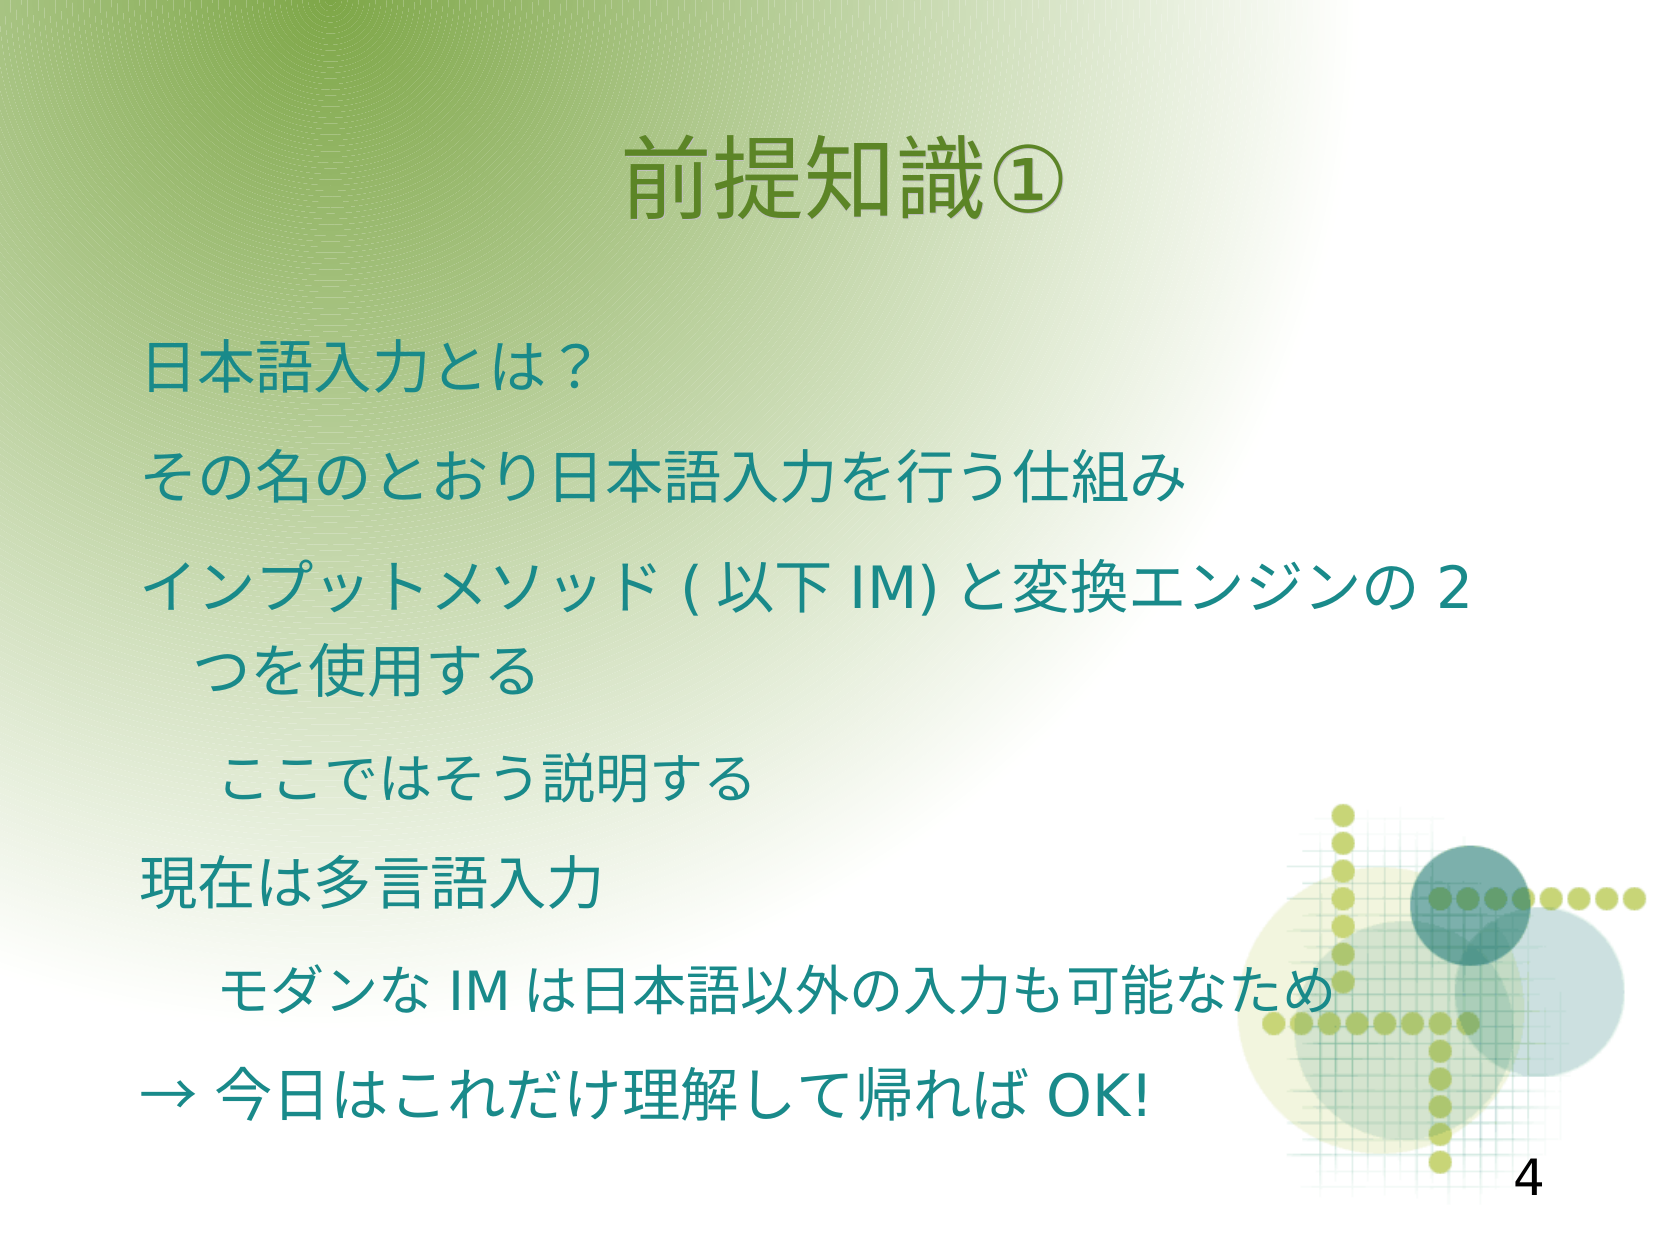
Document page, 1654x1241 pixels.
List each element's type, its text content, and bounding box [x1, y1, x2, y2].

title 前提知識① [121, 73, 1534, 281]
picture [1224, 792, 1654, 1211]
list 日本語入力とは？ その名のとおり日本語入力を行う仕組み インプットメソッド(以下IM)と変換エンジンの2つを使用する ここではそう説明する 現在は多言語入力 モダンなIMは日本語以外の入力も可能なため →今日はこれだけ理解して帰ればOK! [121, 321, 1534, 1103]
